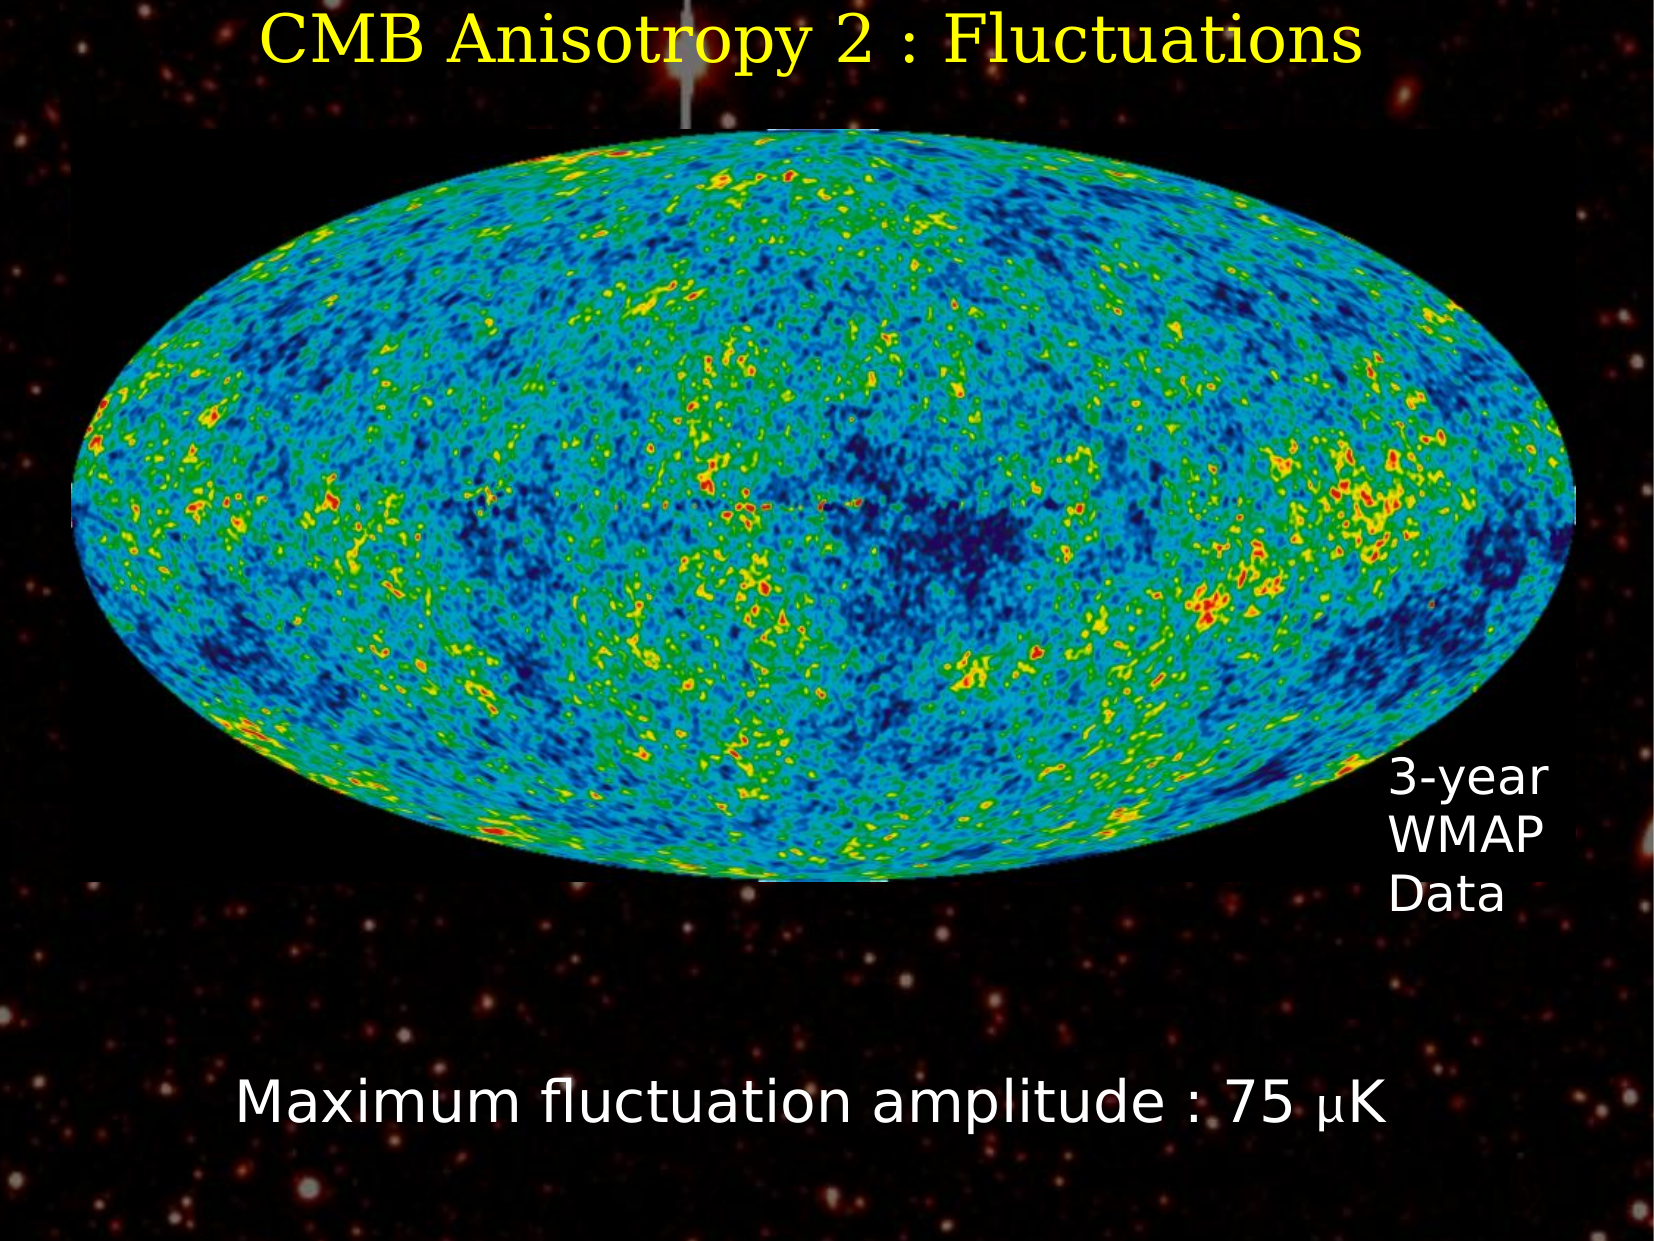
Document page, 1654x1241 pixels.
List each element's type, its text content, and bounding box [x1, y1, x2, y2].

text_box CMB Anisotropy 2 : Fluctuations [258, 0, 1367, 94]
text_box Maximum fluctuation amplitude : 75 K [234, 1068, 1390, 1142]
text_box 3-year WMAP Data [1387, 748, 1549, 923]
picture [0, 0, 1654, 1241]
